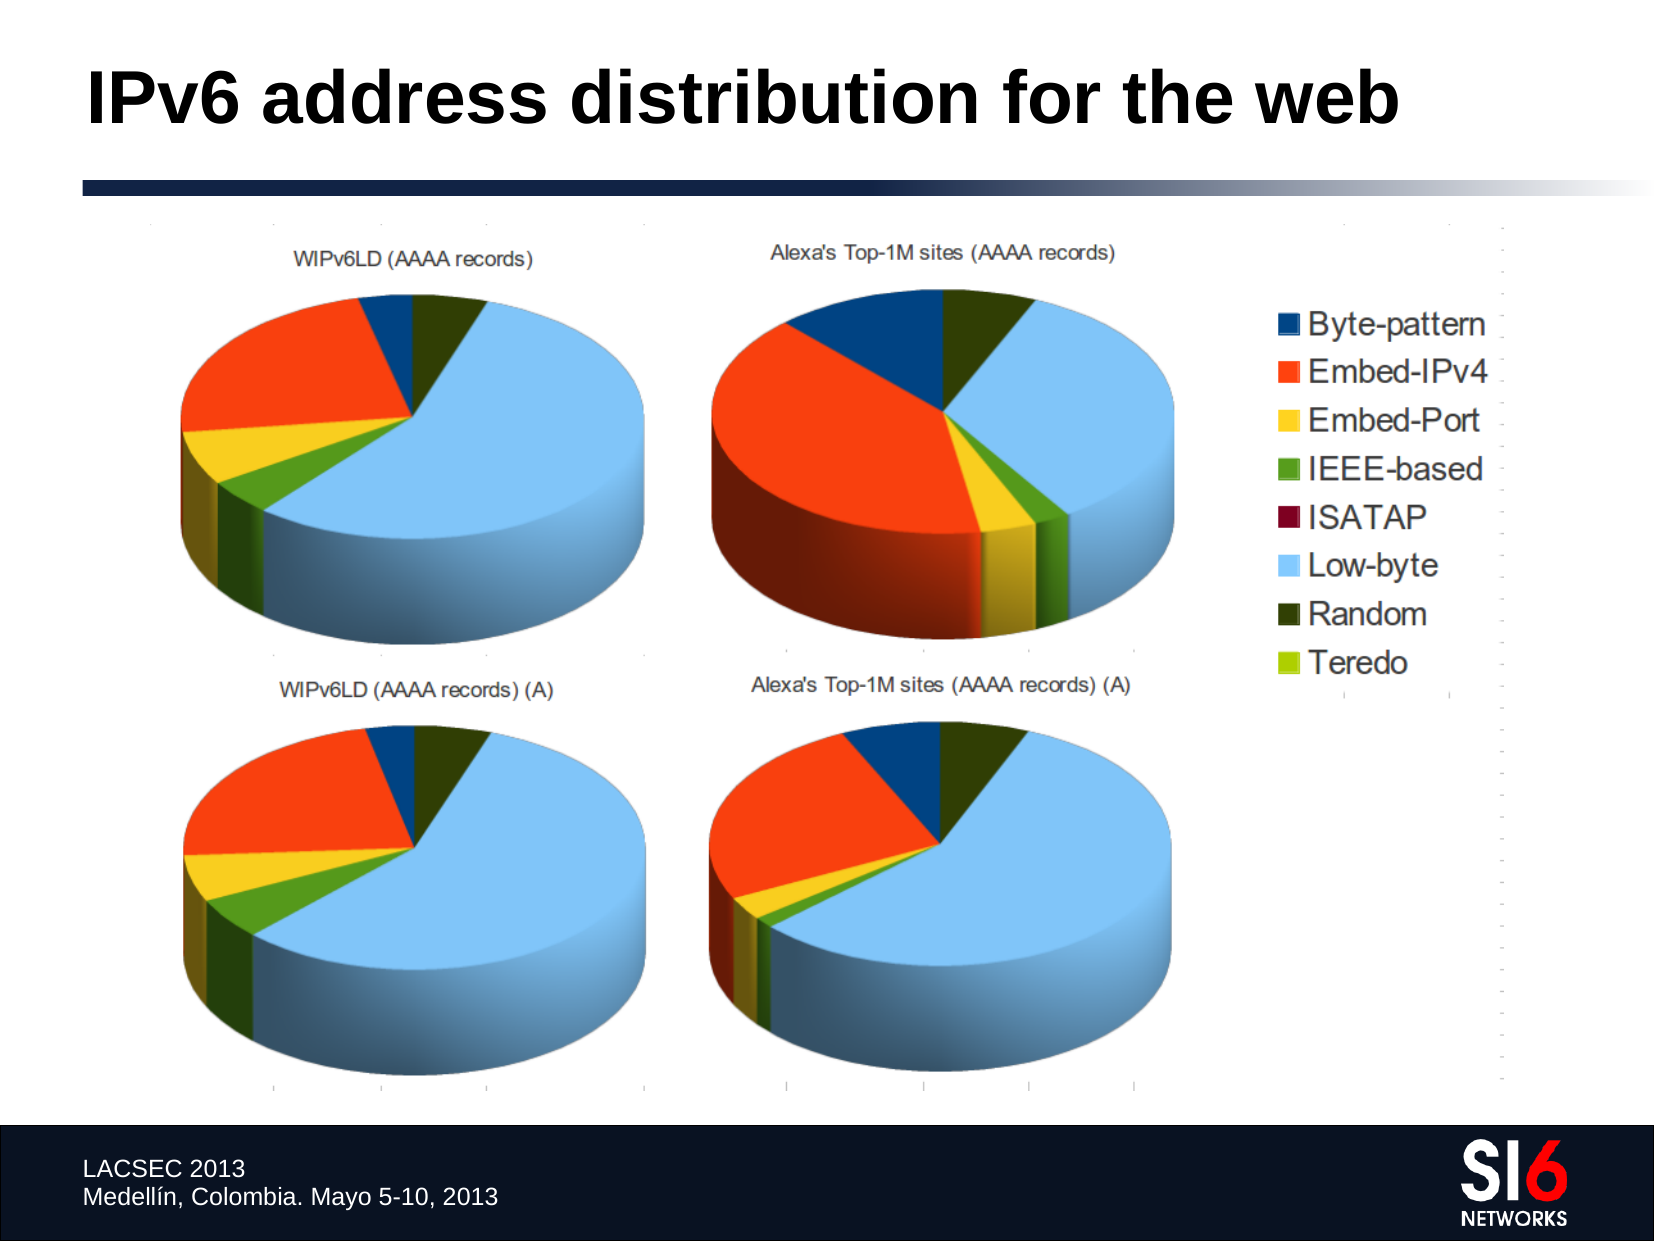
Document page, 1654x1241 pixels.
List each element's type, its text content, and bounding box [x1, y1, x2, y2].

title IPv6 address distribution for the web [86, 30, 1576, 166]
picture [1461, 1139, 1567, 1226]
picture [150, 224, 1504, 1091]
